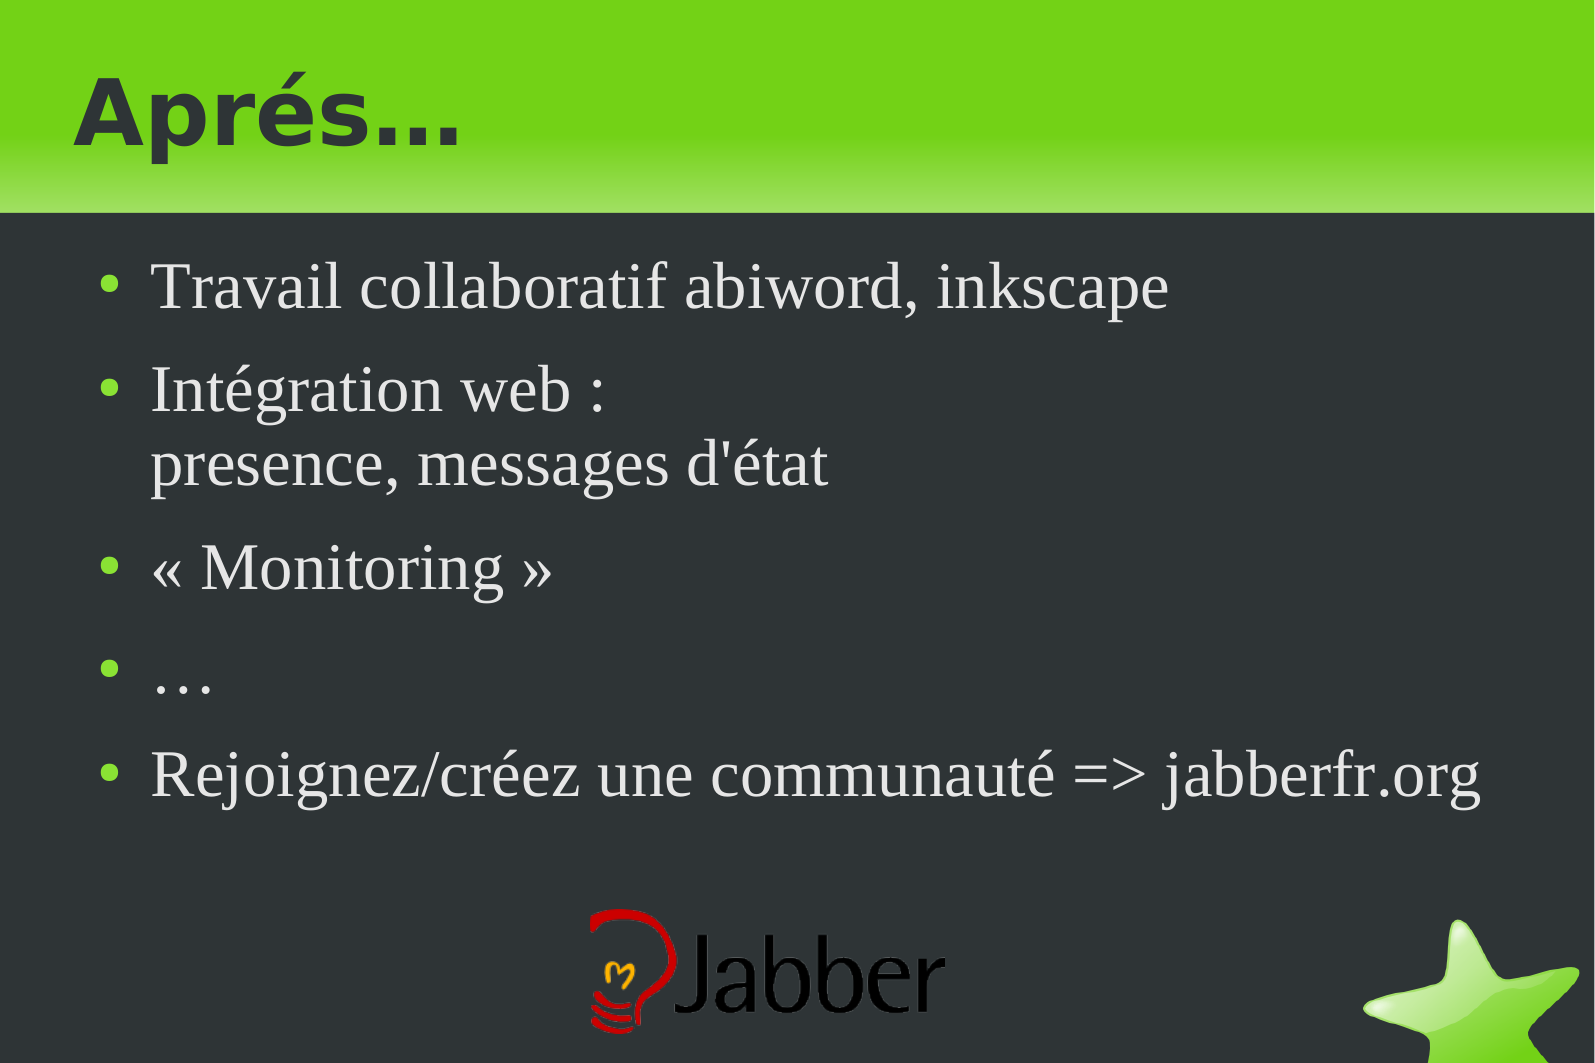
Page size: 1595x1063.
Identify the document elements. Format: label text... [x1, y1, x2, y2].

title Aprés… [74, 24, 1510, 203]
picture [0, 0, 1595, 1063]
list Travail collaboratif abiword, inkscape Intégration web : presence, messages d'état « Monitoring » … Rejoignez/créez une communauté => jabberfr.org [79, 248, 1515, 951]
